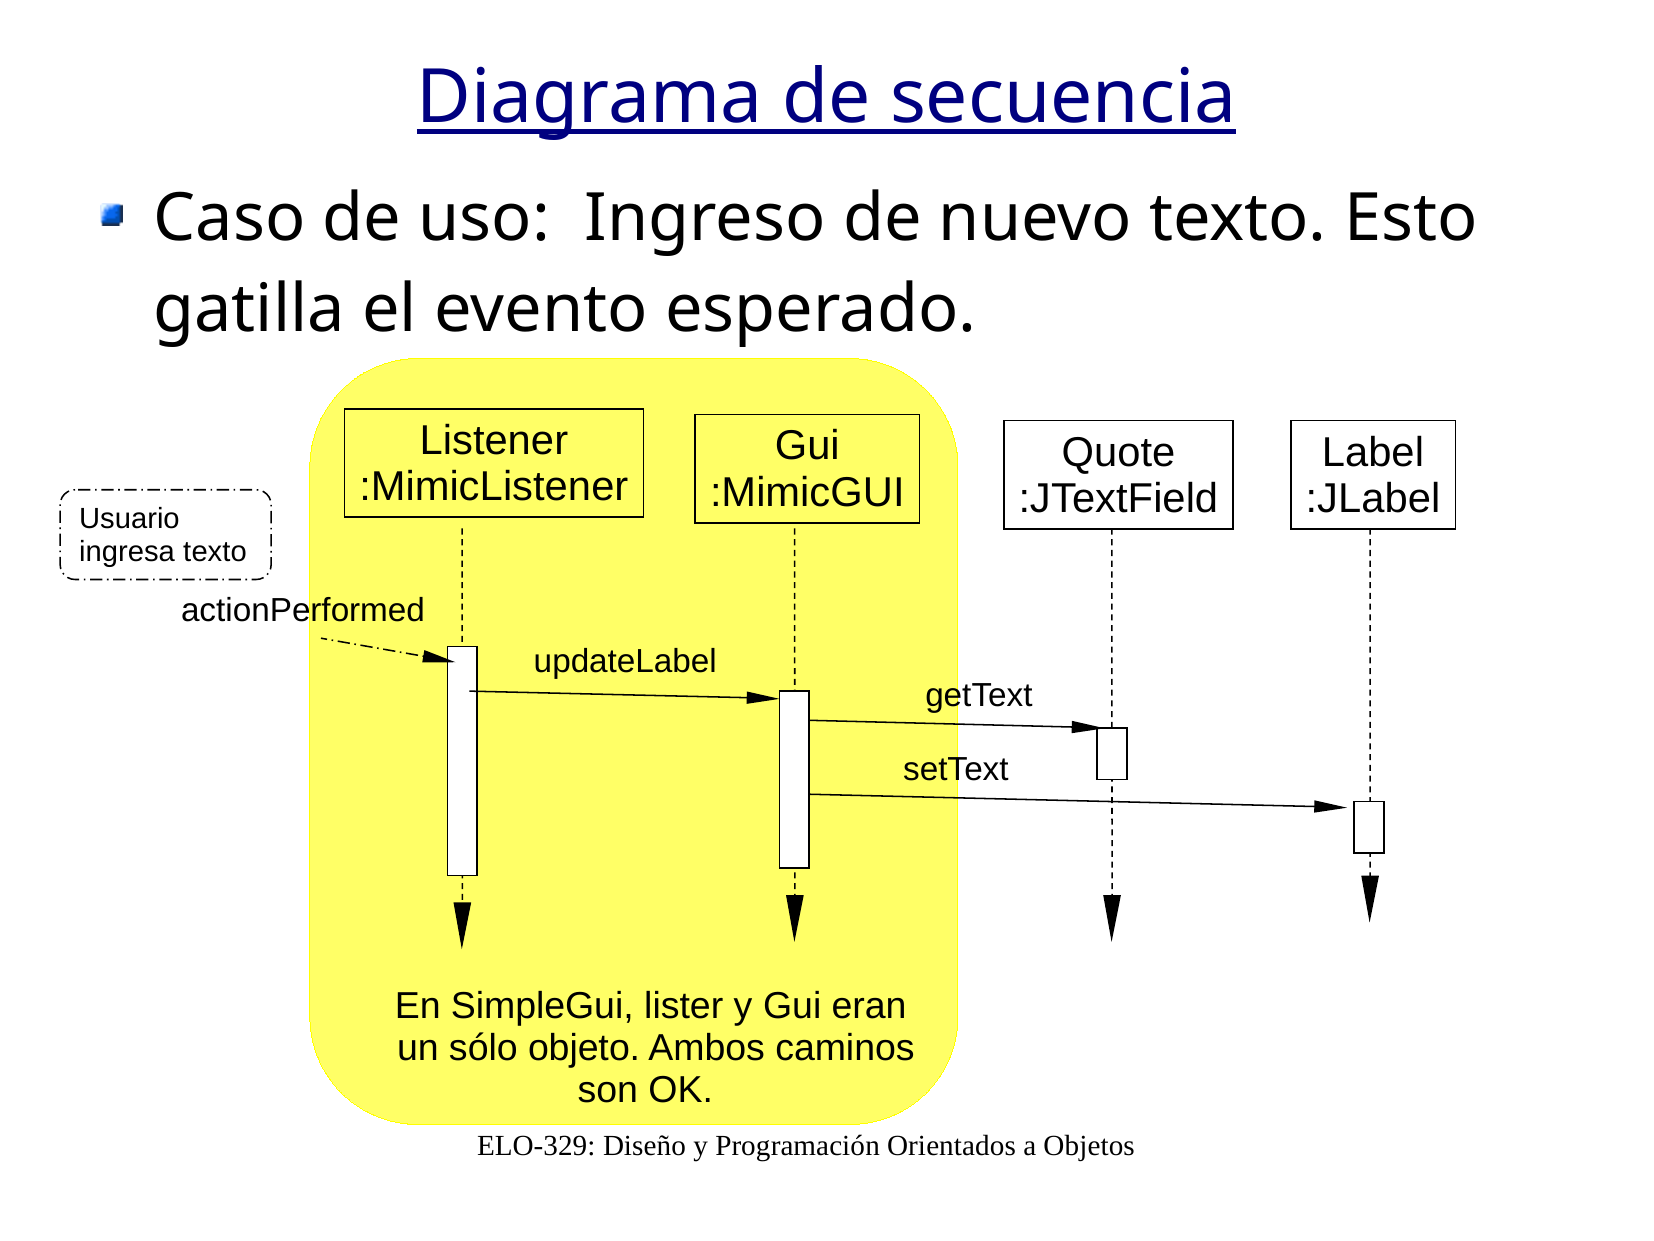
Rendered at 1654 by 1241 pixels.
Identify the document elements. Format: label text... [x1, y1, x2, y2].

text_box Listener :MimicListener [344, 408, 644, 518]
text_box [836, 1000, 847, 1006]
text_box Label :JLabel [1290, 420, 1456, 530]
text_box Gui :MimicGUI [695, 414, 920, 524]
text_box updateLabel [519, 634, 732, 688]
text_box En SimpleGui, lister y Gui eran un sólo objeto. Ambos caminos son OK. [371, 977, 836, 1133]
text_box Quote :JTextField [1003, 420, 1234, 530]
text_box actionPerformed [166, 583, 441, 636]
title Diagrama de secuencia [82, 43, 1571, 145]
text_box [1354, 801, 1384, 854]
text_box [309, 380, 958, 1125]
text_box setText [888, 742, 1024, 795]
text_box [1097, 727, 1127, 780]
list Caso de uso: Ingreso de nuevo texto. Esto gatilla el evento esperado. [82, 169, 1571, 380]
text_box Usuario ingresa texto [60, 489, 272, 580]
text_box getText [910, 668, 1048, 722]
